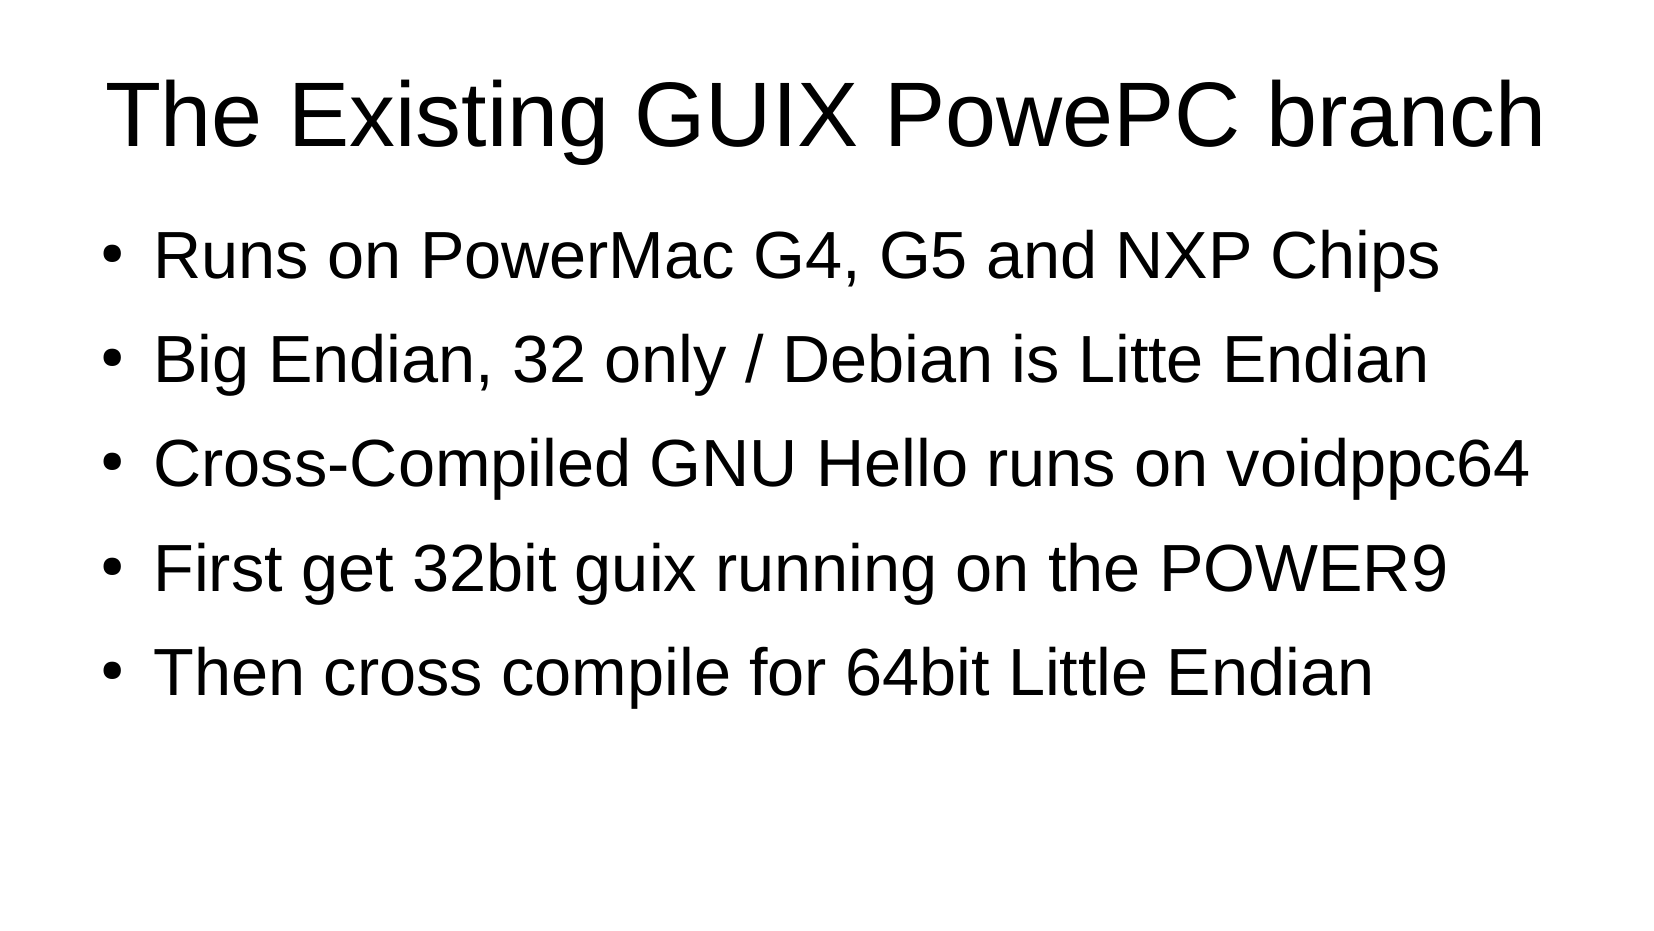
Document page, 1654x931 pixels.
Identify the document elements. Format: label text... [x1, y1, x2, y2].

title The Existing GUIX PowePC branch [82, 37, 1571, 193]
list Runs on PowerMac G4, G5 and NXP Chips Big Endian, 32 only / Debian is Litte Endian Cross-Compiled GNU Hello runs on voidppc64 First get 32bit guix running on the POWER9 Then cross compile for 64bit Little Endian [82, 217, 1571, 758]
